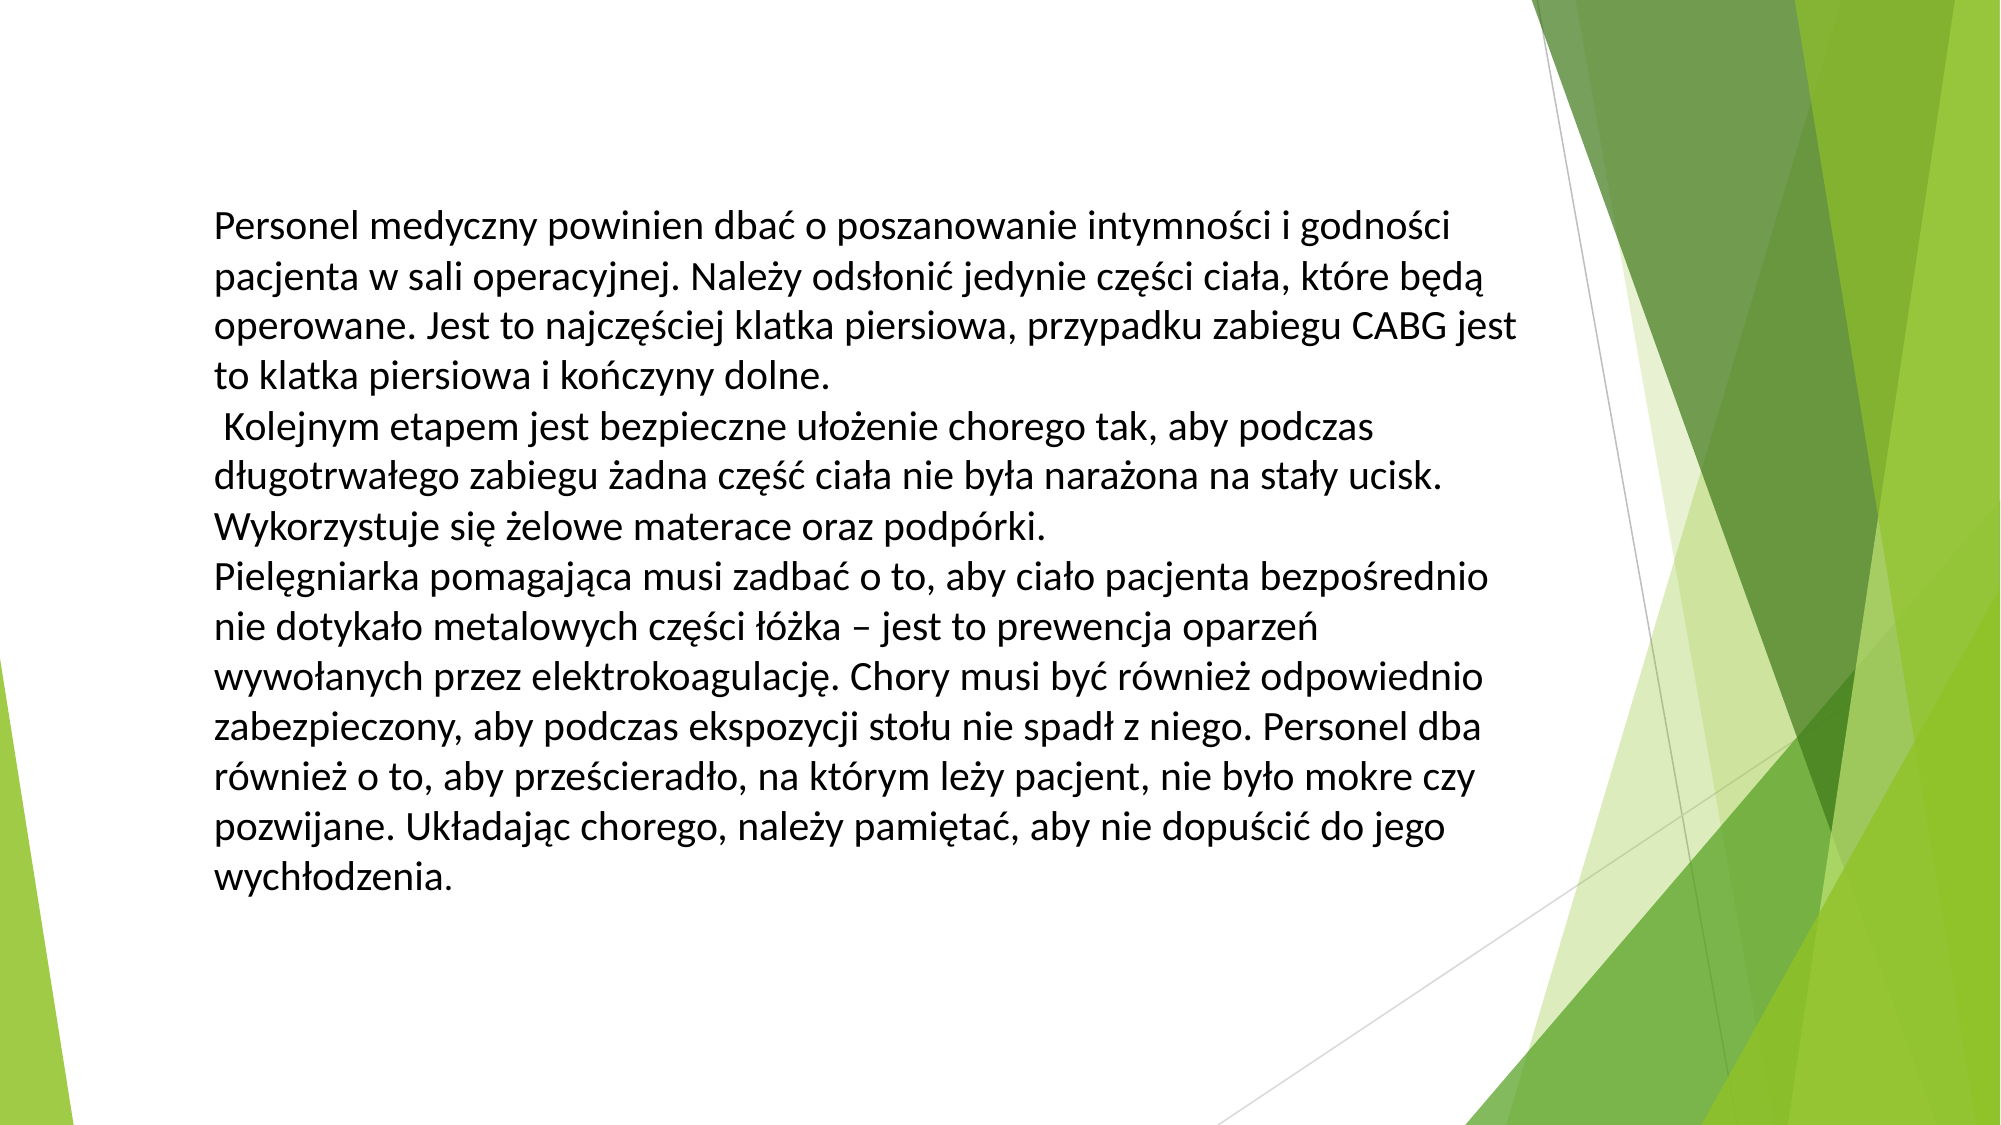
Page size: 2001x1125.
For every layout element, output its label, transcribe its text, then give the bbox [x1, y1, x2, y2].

text_box Personel medyczny powinien dbać o poszanowanie intymności i godności pacjenta w sali operacyjnej. Należy odsłonić jedynie części ciała, które będą operowane. Jest to najczęściej klatka piersiowa, przypadku zabiegu CABG jest to klatka piersiowa i kończyny dolne. Kolejnym etapem jest bezpieczne ułożenie chorego tak, aby podczas długotrwałego zabiegu żadna część ciała nie była narażona na stały ucisk. Wykorzystuje się żelowe materace oraz podpórki. Pielęgniarka pomagająca musi zadbać o to, aby ciało pacjenta bezpośrednio nie dotykało metalowych części łóżka – jest to prewencja oparzeń wywołanych przez elektrokoagulację. Chory musi być również odpowiednio zabezpieczony, aby podczas ekspozycji stołu nie spadł z niego. Personel dba również o to, aby prześcieradło, na którym leży pacjent, nie było mokre czy pozwijane. Układając chorego, należy pamiętać, aby nie dopuścić do jego wychłodzenia. [198, 190, 1554, 863]
